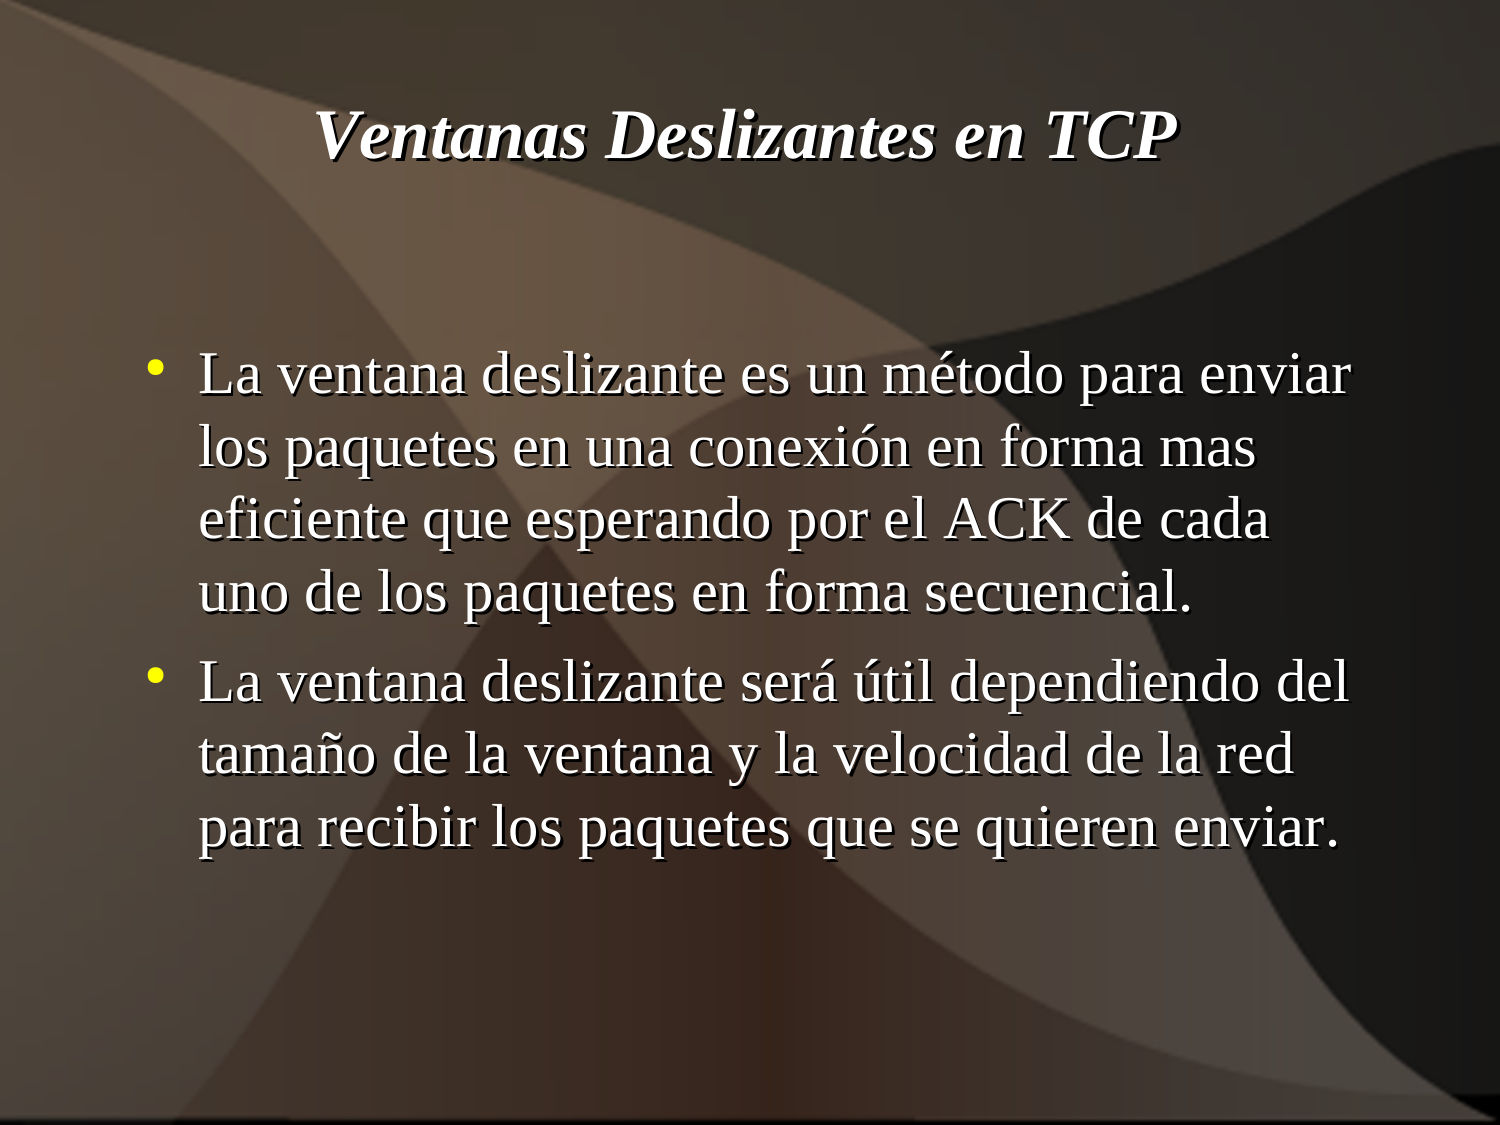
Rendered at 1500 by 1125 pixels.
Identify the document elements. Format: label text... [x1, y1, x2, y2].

list La ventana deslizante es un método para enviar los paquetes en una conexión en forma mas eficiente que esperando por el ACK de cada uno de los paquetes en forma secuencial. La ventana deslizante será útil dependiendo del tamaño de la ventana y la velocidad de la red para recibir los paquetes que se quieren enviar. [112, 324, 1388, 1076]
text_box Ventanas Deslizantes en TCP [271, 91, 1193, 178]
picture [0, 0, 1500, 1125]
